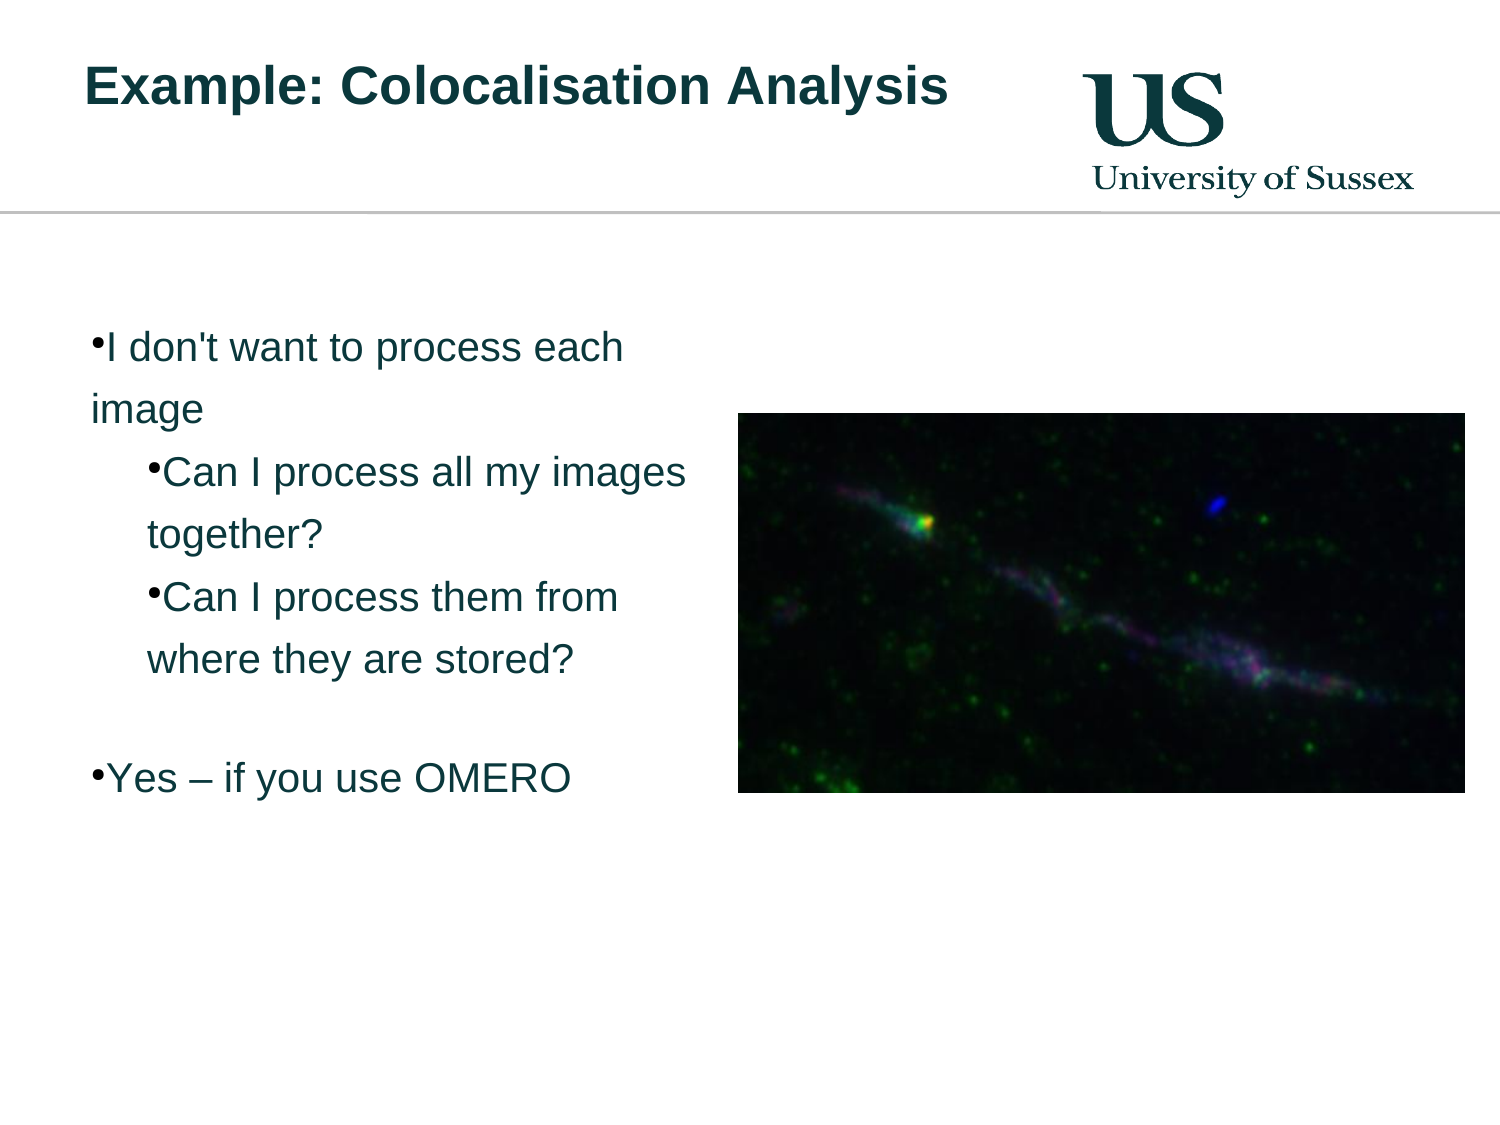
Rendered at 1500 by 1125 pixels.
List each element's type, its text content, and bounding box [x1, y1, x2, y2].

title Example: Colocalisation Analysis [84, 49, 1063, 213]
picture [1025, 50, 1471, 218]
list Yes – if you use OMERO [90, 738, 759, 1034]
picture [738, 413, 1465, 794]
list I don't want to process each image Can I process all my images together? Can I process them from where they are stored? [90, 306, 739, 738]
